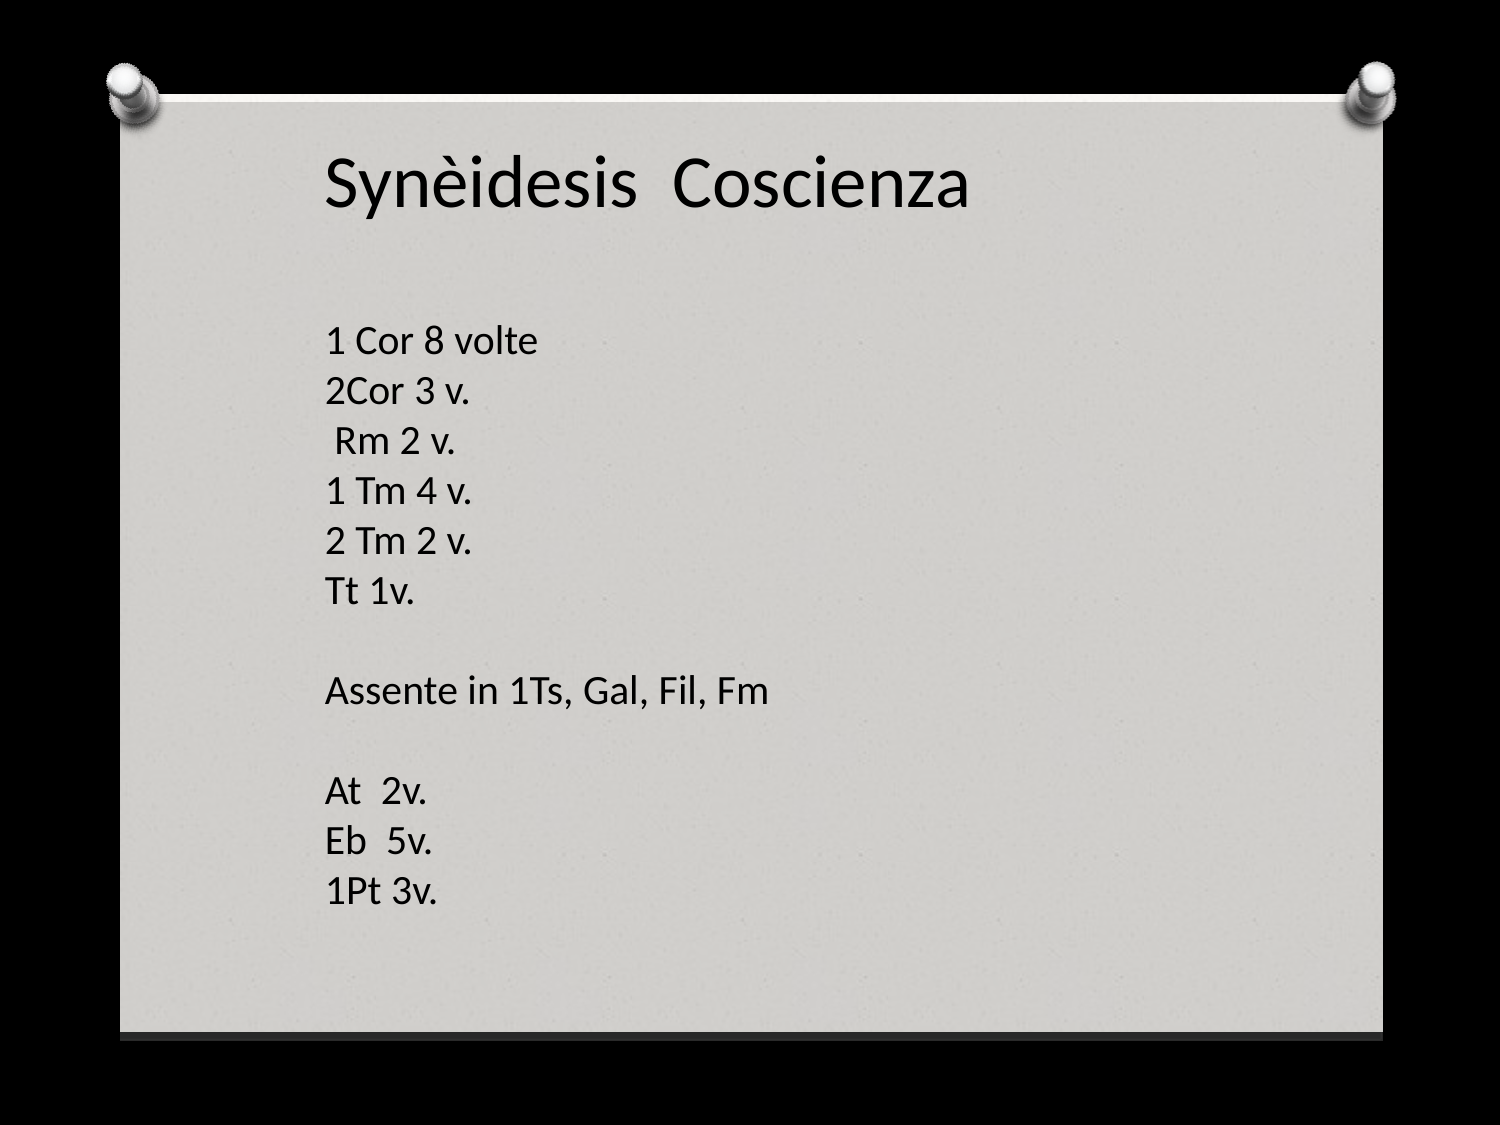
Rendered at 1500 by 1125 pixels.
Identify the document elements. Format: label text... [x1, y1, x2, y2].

text_box Synèidesis Coscienza 1 Cor 8 volte 2Cor 3 v. Rm 2 v. 1 Tm 4 v. 2 Tm 2 v. Tt 1v. Assente in 1Ts, Gal, Fil, Fm At 2v. Eb 5v. 1Pt 3v. [309, 125, 1255, 929]
